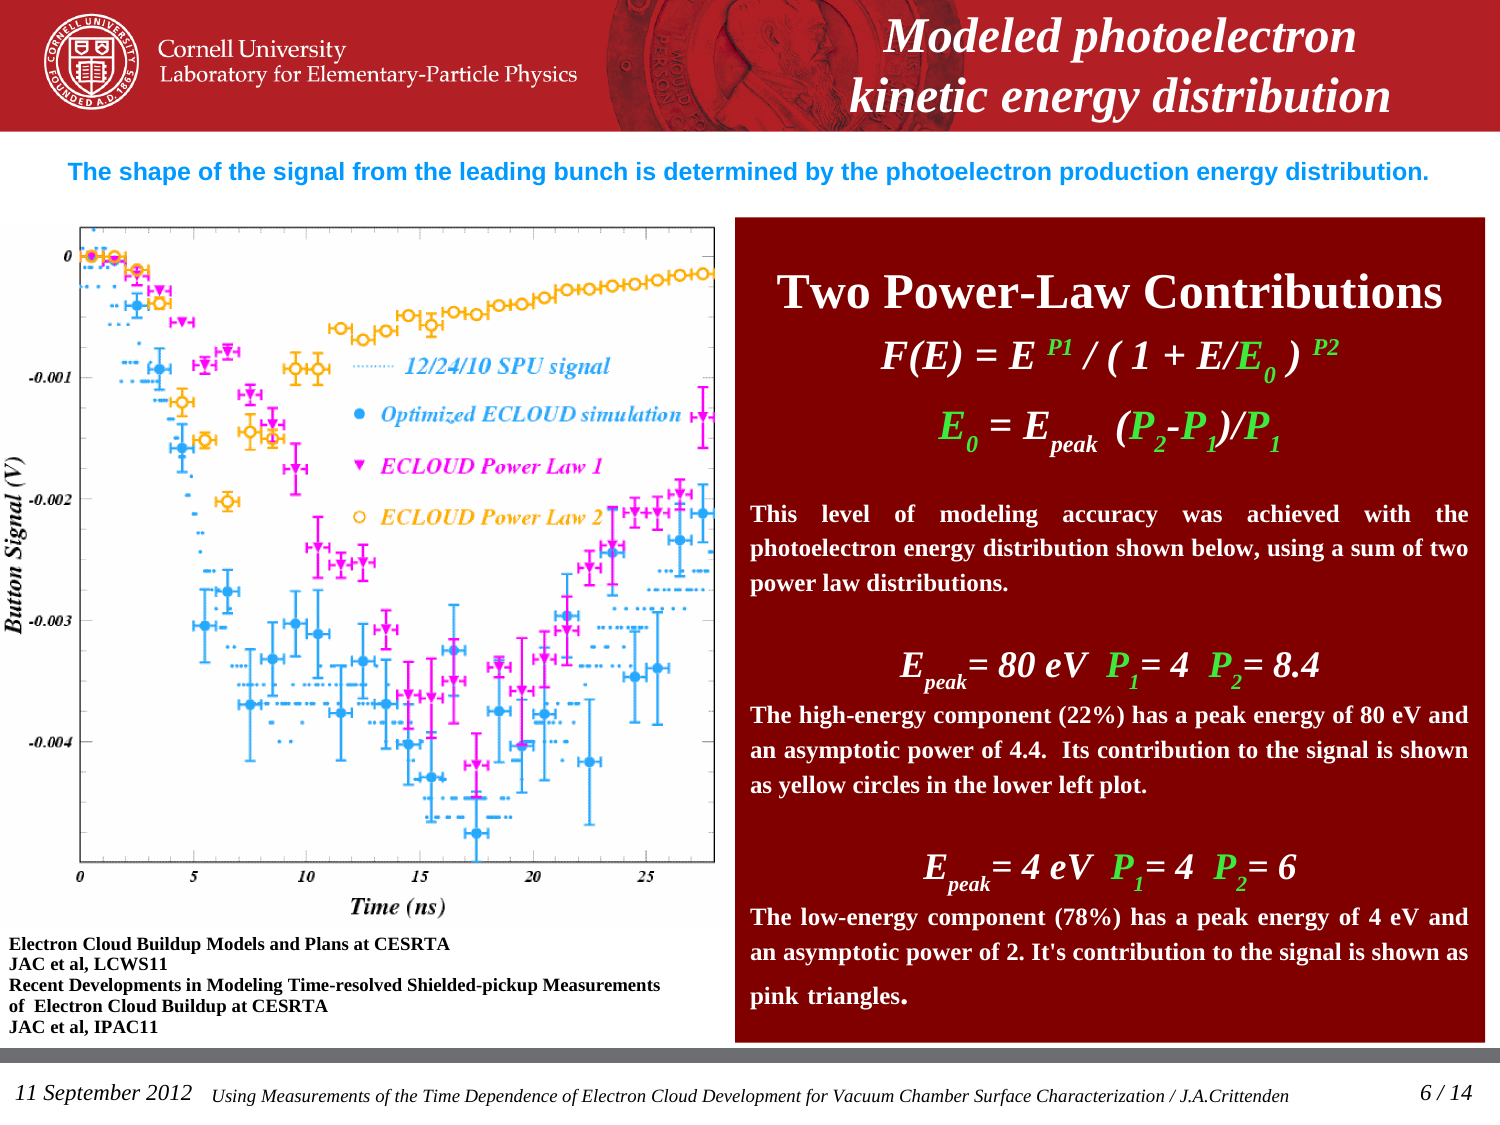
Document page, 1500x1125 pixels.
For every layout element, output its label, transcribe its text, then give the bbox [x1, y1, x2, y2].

picture [0, 224, 728, 926]
text_box Two Power-Law Contributions F(E) = E P1 / ( 1 + E/E0 ) P2 E0 = Epeak (P2-P1)/P1 This level of modeling accuracy was achieved with the photoelectron energy distribution shown below, using a sum of two power law distributions. Epeak= 80 eV P1= 4 P2= 8.4 The high-energy component (22%) has a peak energy of 80 eV and an asymptotic power of 4.4. Its contribution to the signal is shown as yellow circles in the lower left plot. Epeak= 4 eV P1= 4 P2= 6 The low-energy component (78%) has a peak energy of 4 eV and an asymptotic power of 2. It's contribution to the signal is shown as pink triangles. [735, 217, 1486, 1043]
picture [0, 0, 1500, 132]
text_box The shape of the signal from the leading bunch is determined by the photoelectron production energy distribution. [0, 157, 1500, 196]
text_box Recent Developments in Modeling Time-resolved Shielded-pickup Measurements of Electron Cloud Buildup at CESRTA JAC et al, IPAC11 [8, 975, 665, 1038]
title Modeled photoelectron kinetic energy distribution [749, 0, 1492, 126]
text_box Electron Cloud Buildup Models and Plans at CESRTA JAC et al, LCWS11 [8, 933, 451, 976]
